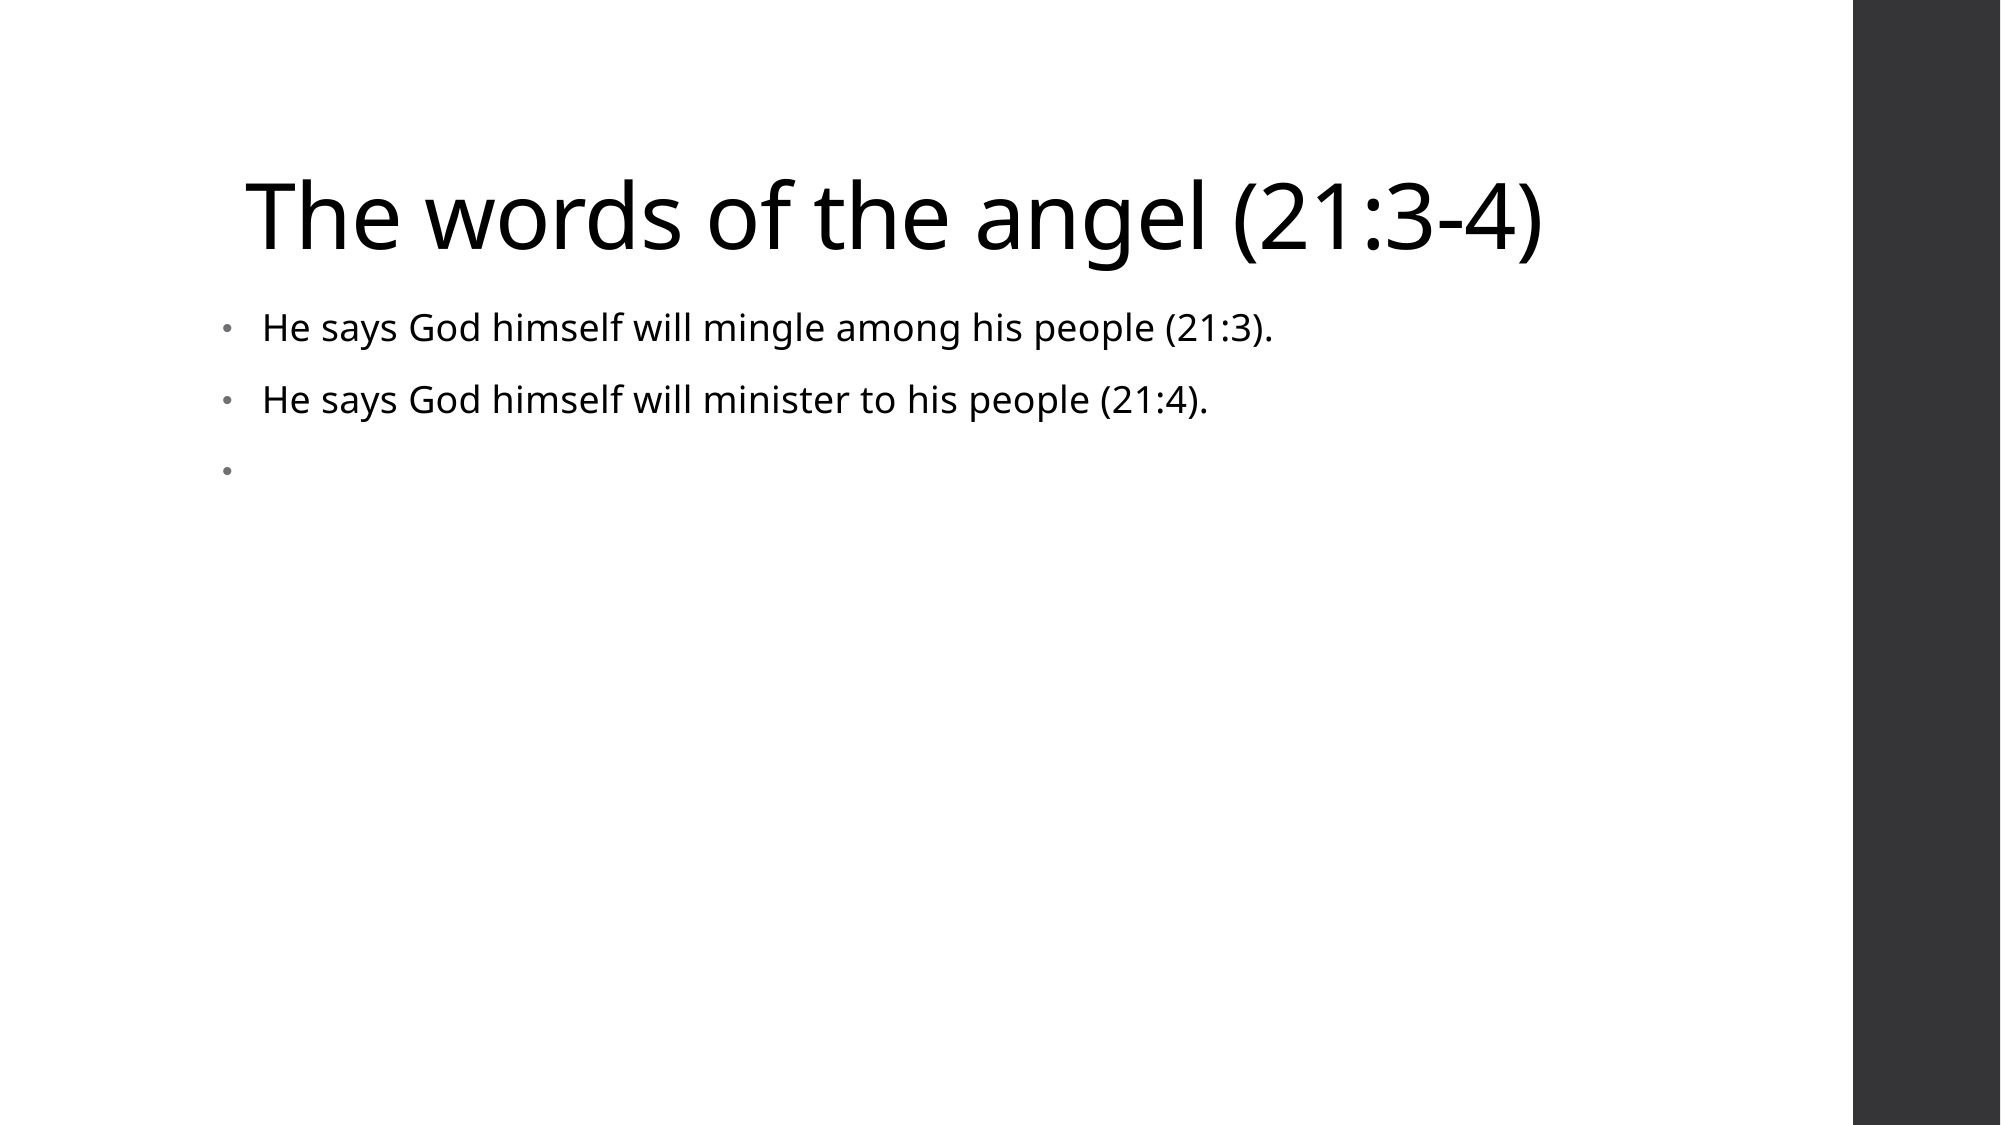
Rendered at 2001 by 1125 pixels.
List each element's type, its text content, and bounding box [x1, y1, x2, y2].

list He says God himself will mingle among his people (21:3). He says God himself will minister to his people (21:4). [206, 299, 1617, 1014]
title The words of the angel (21:3-4) [206, 60, 1797, 278]
